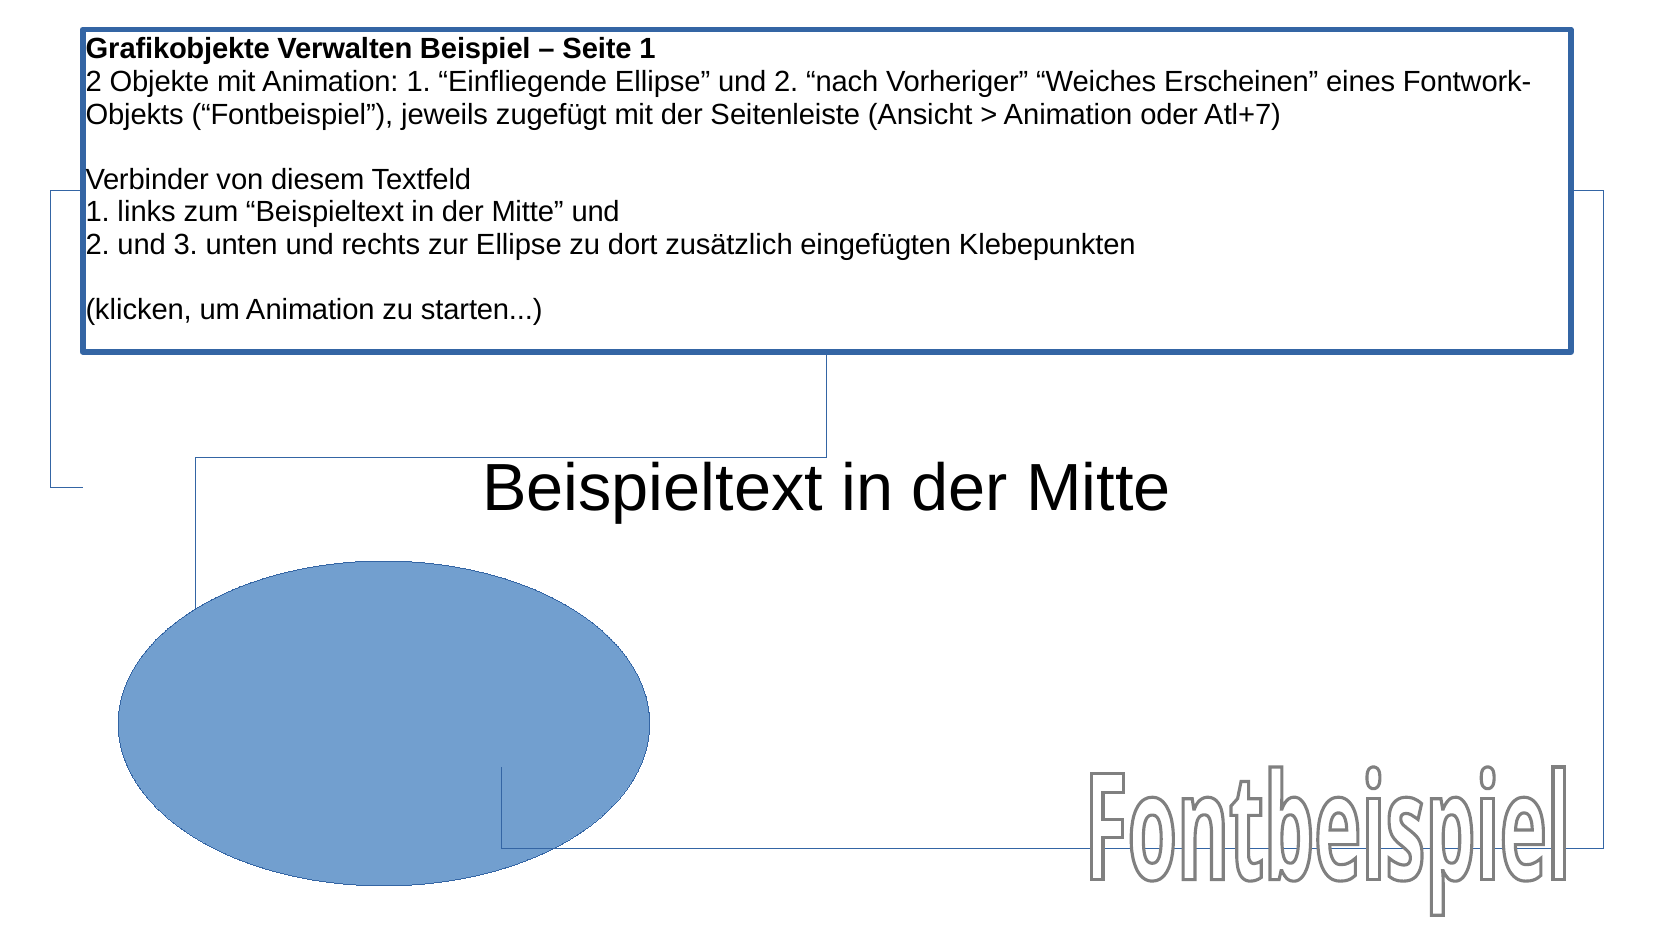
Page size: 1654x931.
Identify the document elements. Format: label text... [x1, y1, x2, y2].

text_box Fontbeispiel [1552, 767, 1565, 880]
text_box Fontbeispiel [1481, 767, 1495, 789]
text_box Fontbeispiel [1389, 797, 1423, 882]
text_box Fontbeispiel [1367, 767, 1380, 789]
text_box Fontbeispiel [1481, 798, 1494, 880]
title Grafikobjekte Verwalten Beispiel – Seite 1 2 Objekte mit Animation: 1. “Einfliegende Ellipse” und 2. “nach Vorheriger” “Weiches Erscheinen” eines Fontwork-Objekts (“Fontbeispiel”), jeweils zugefügt mit der Seitenleiste (Ansicht > Animation oder Atl+7) Verbinder von diesem Textfeld 1. links zum “Beispieltext in der Mitte” und 2. und 3. unten und rechts zur Ellipse zu dort zusätzlich eingefügten Klebepunkten (klicken, um Animation zu starten...) [82, 29, 1571, 217]
text_box Fontbeispiel [1431, 797, 1472, 916]
text_box Fontbeispiel [1131, 797, 1174, 882]
text_box Fontbeispiel [1503, 797, 1544, 882]
text_box Fontbeispiel [1269, 767, 1311, 882]
text_box Fontbeispiel [1367, 798, 1380, 880]
text_box [118, 561, 650, 886]
subtitle Beispieltext in der Mitte [82, 217, 1571, 758]
text_box Fontbeispiel [1183, 797, 1224, 880]
text_box Fontbeispiel [1231, 781, 1262, 882]
text_box Fontbeispiel [1317, 797, 1358, 882]
text_box Fontbeispiel [1091, 773, 1124, 880]
